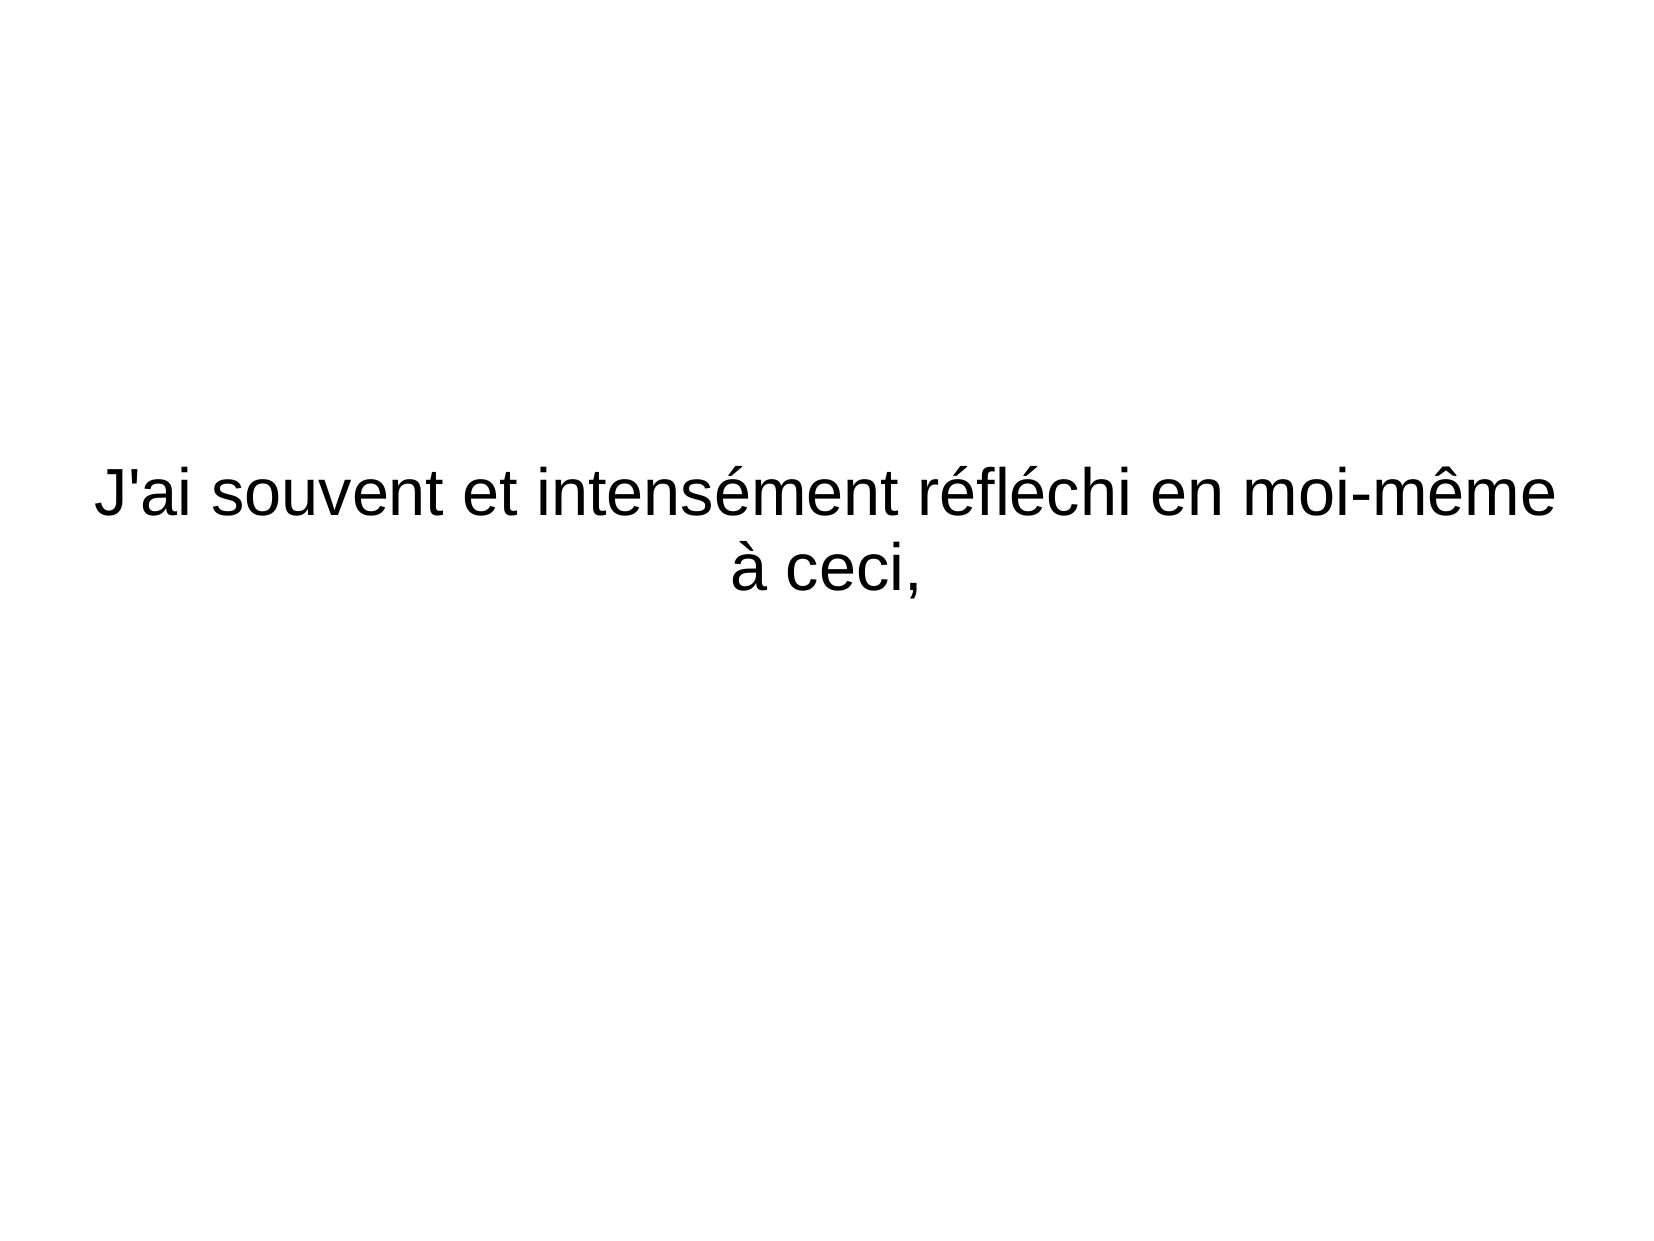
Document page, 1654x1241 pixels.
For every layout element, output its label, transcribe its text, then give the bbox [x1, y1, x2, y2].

subtitle J'ai souvent et intensément réfléchi en moi-même à ceci, [82, 49, 1571, 1010]
